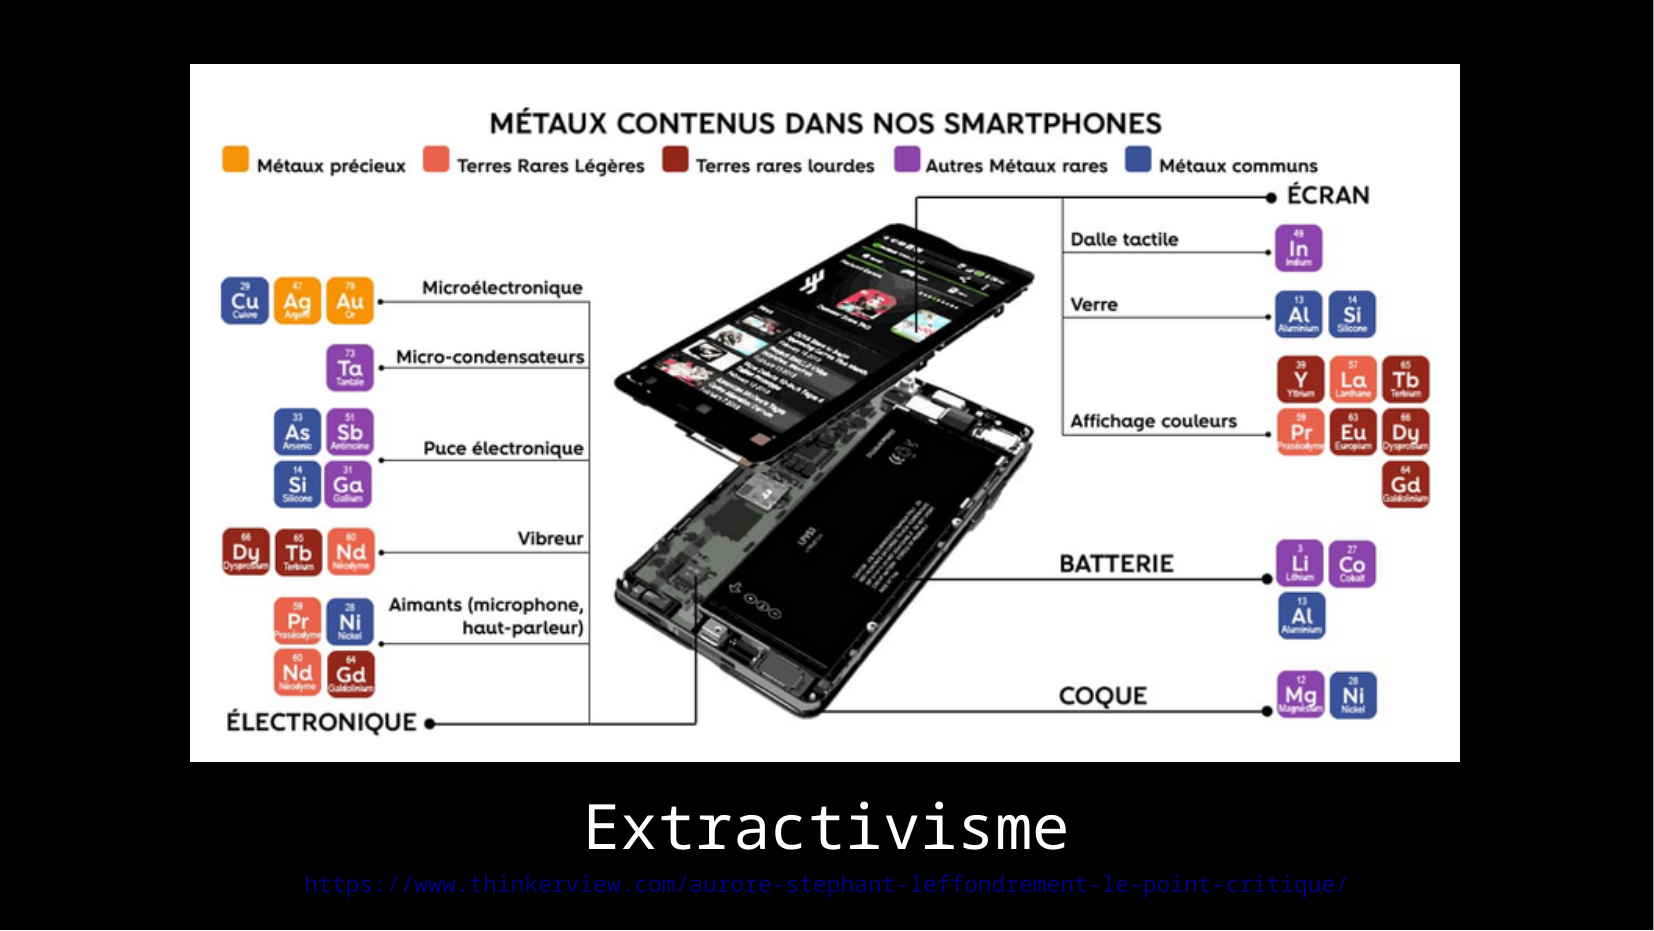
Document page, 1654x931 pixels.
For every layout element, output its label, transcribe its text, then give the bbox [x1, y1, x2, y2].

title Extractivisme https://www.thinkerview.com/aurore-stephant-leffondrement-le-point-critique/ [82, 763, 1571, 919]
picture [190, 64, 1460, 762]
